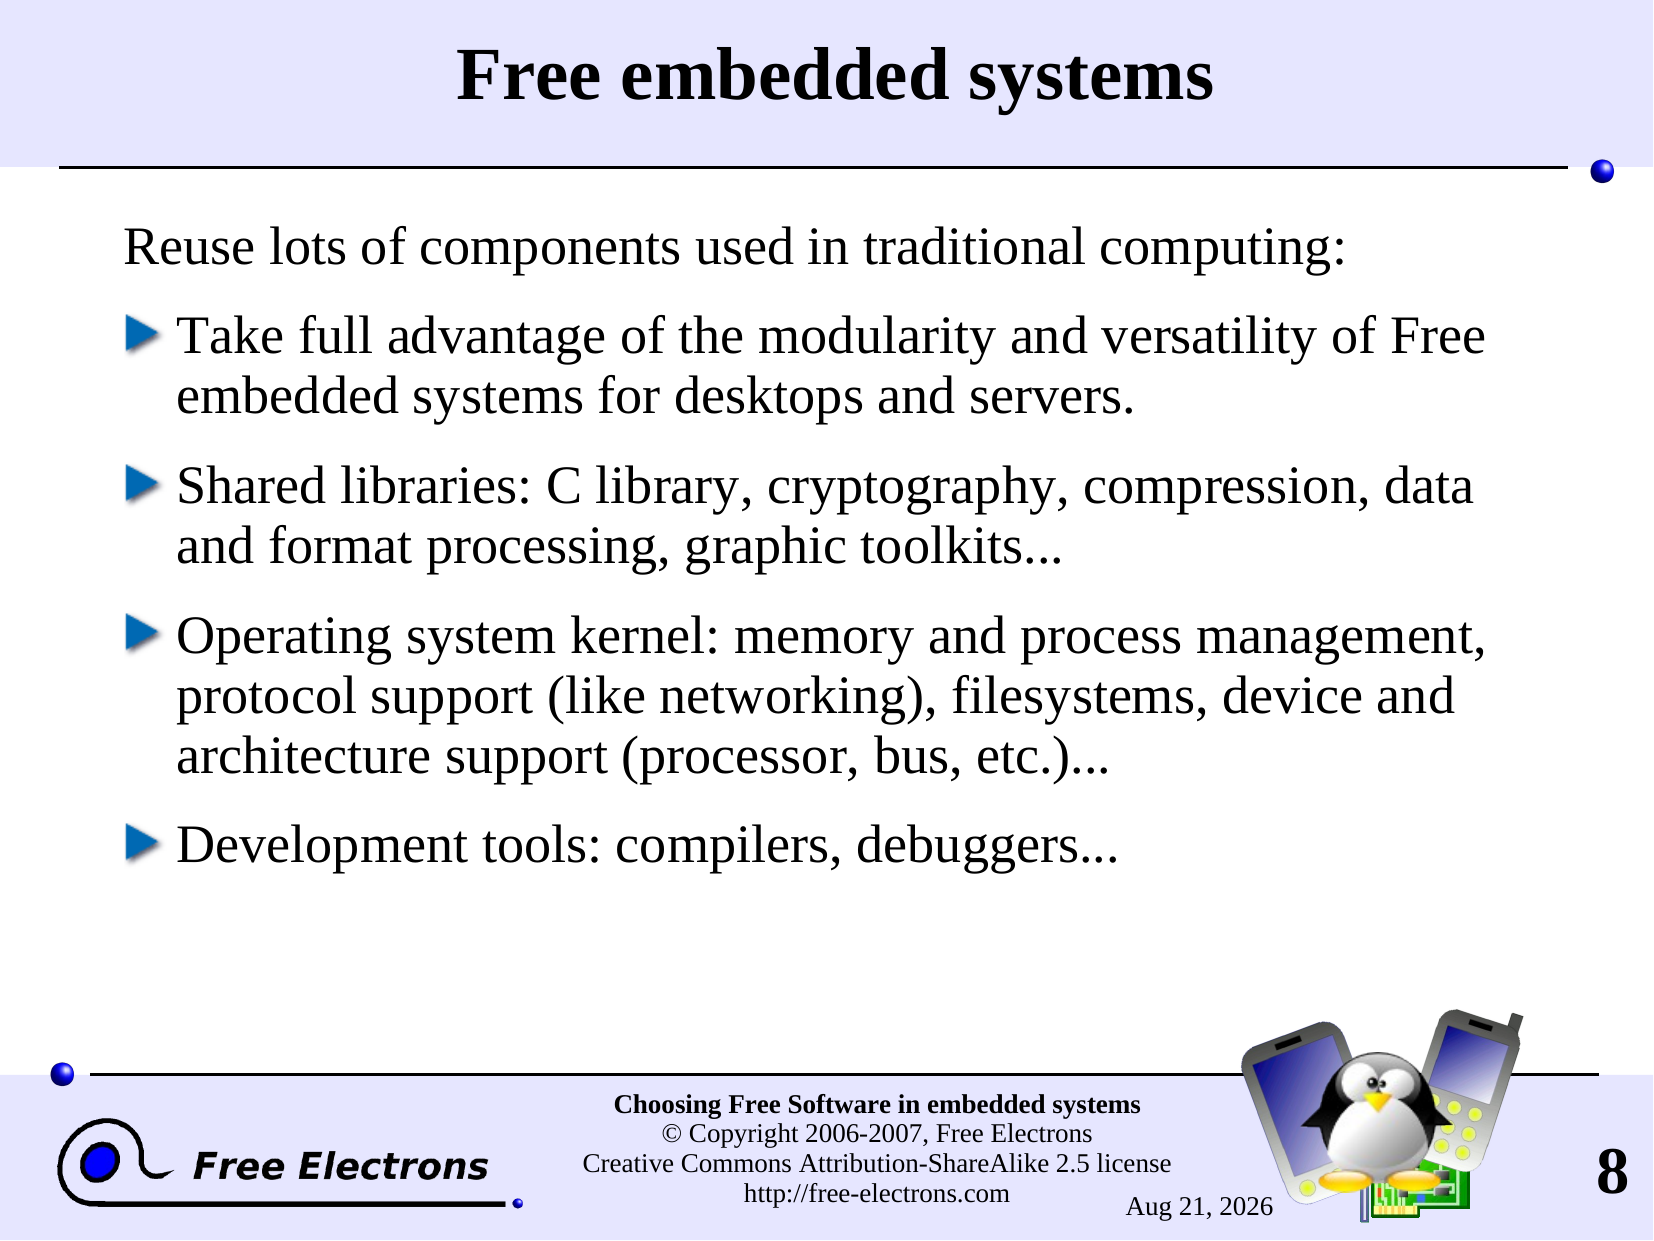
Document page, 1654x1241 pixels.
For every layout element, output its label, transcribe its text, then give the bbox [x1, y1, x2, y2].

list Reuse lots of components used in traditional computing: Take full advantage of the modularity and versatility of Free embedded systems for desktops and servers. Shared libraries: C library, cryptography, compression, data and format processing, graphic toolkits... Operating system kernel: memory and process management, protocol support (like networking), filesystems, device and architecture support (processor, bus, etc.)... Development tools: compilers, debuggers... [105, 216, 1518, 1066]
picture [50, 1107, 527, 1216]
title Free embedded systems [33, 25, 1604, 124]
picture [1231, 1007, 1538, 1240]
